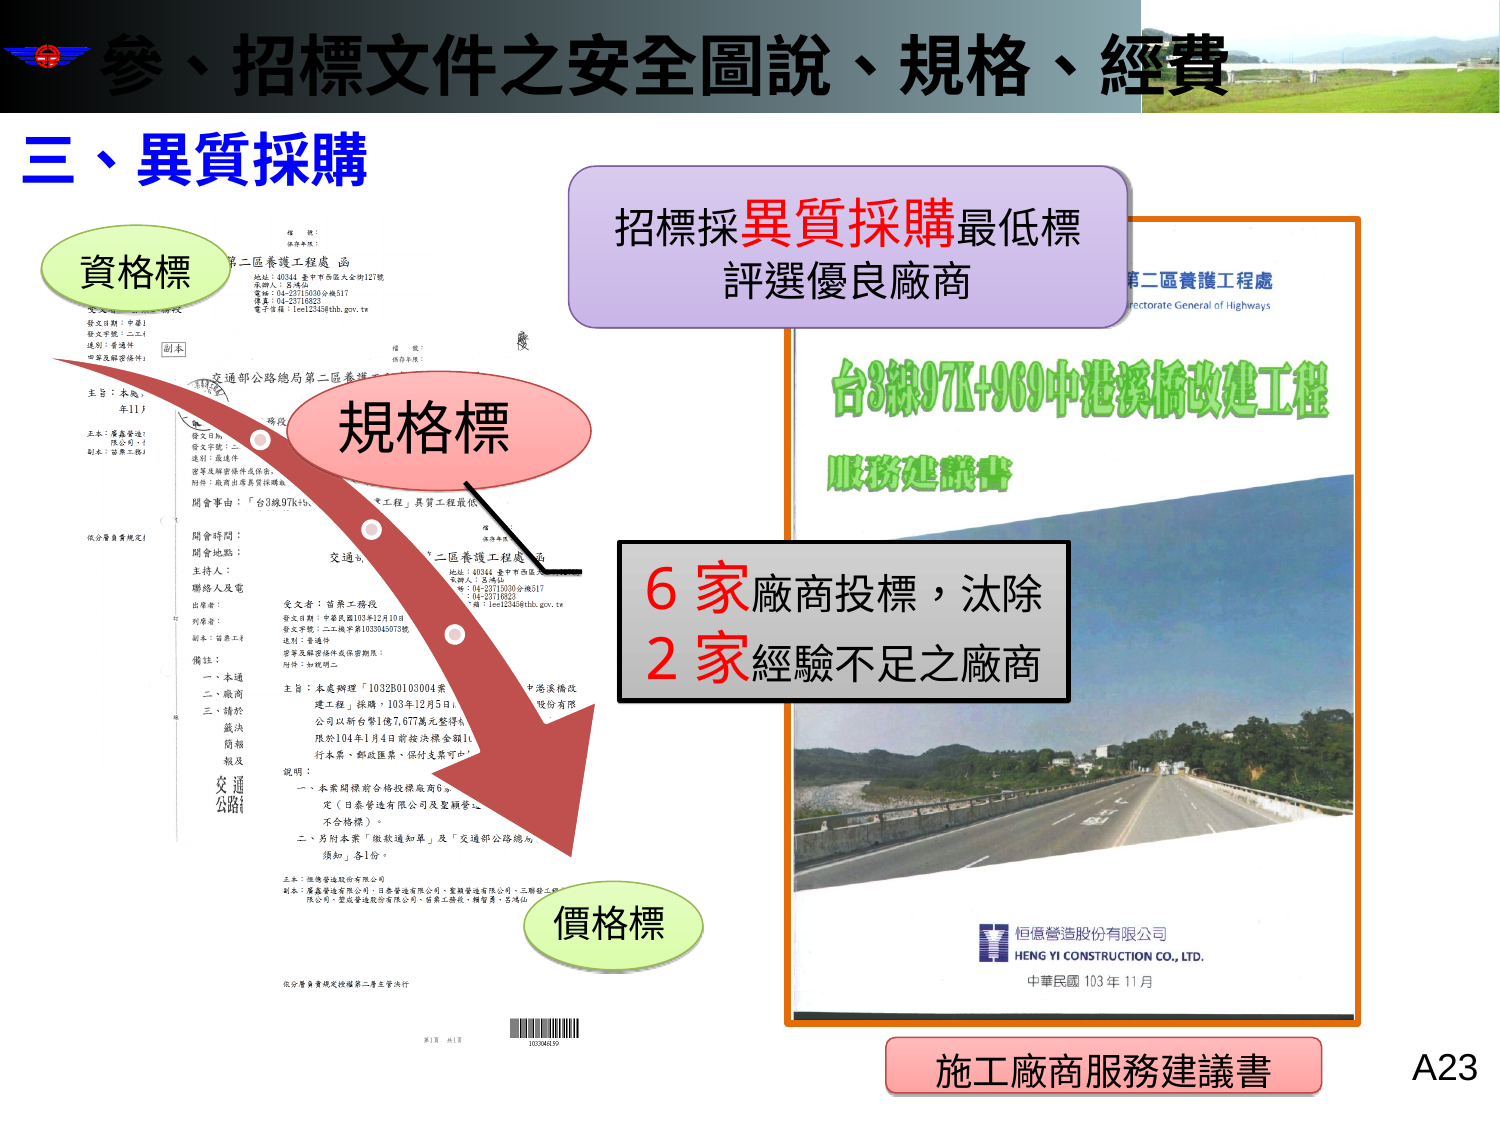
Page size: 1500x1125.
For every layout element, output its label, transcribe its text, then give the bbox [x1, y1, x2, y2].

text_box 三、異質採購 [4, 116, 1259, 212]
text_box 參、招標文件之安全圖說、規格、經費 [0, 0, 1248, 115]
picture [47, 360, 635, 1066]
text_box 6家廠商投標，汰除 2家經驗不足之廠商 [619, 542, 1068, 700]
text_box A23 [1397, 1035, 1500, 1096]
picture [790, 221, 1355, 1021]
picture [1248, 0, 1500, 113]
text_box [25, 354, 598, 861]
text_box 施工廠商服務建議書 [885, 1037, 1322, 1093]
text_box 規格標 [287, 371, 592, 491]
text_box 價格標 [524, 881, 703, 970]
text_box 資格標 [41, 225, 231, 312]
picture [47, 216, 537, 435]
text_box 招標採異質採購最低標 評選優良廠商 [568, 166, 1128, 328]
